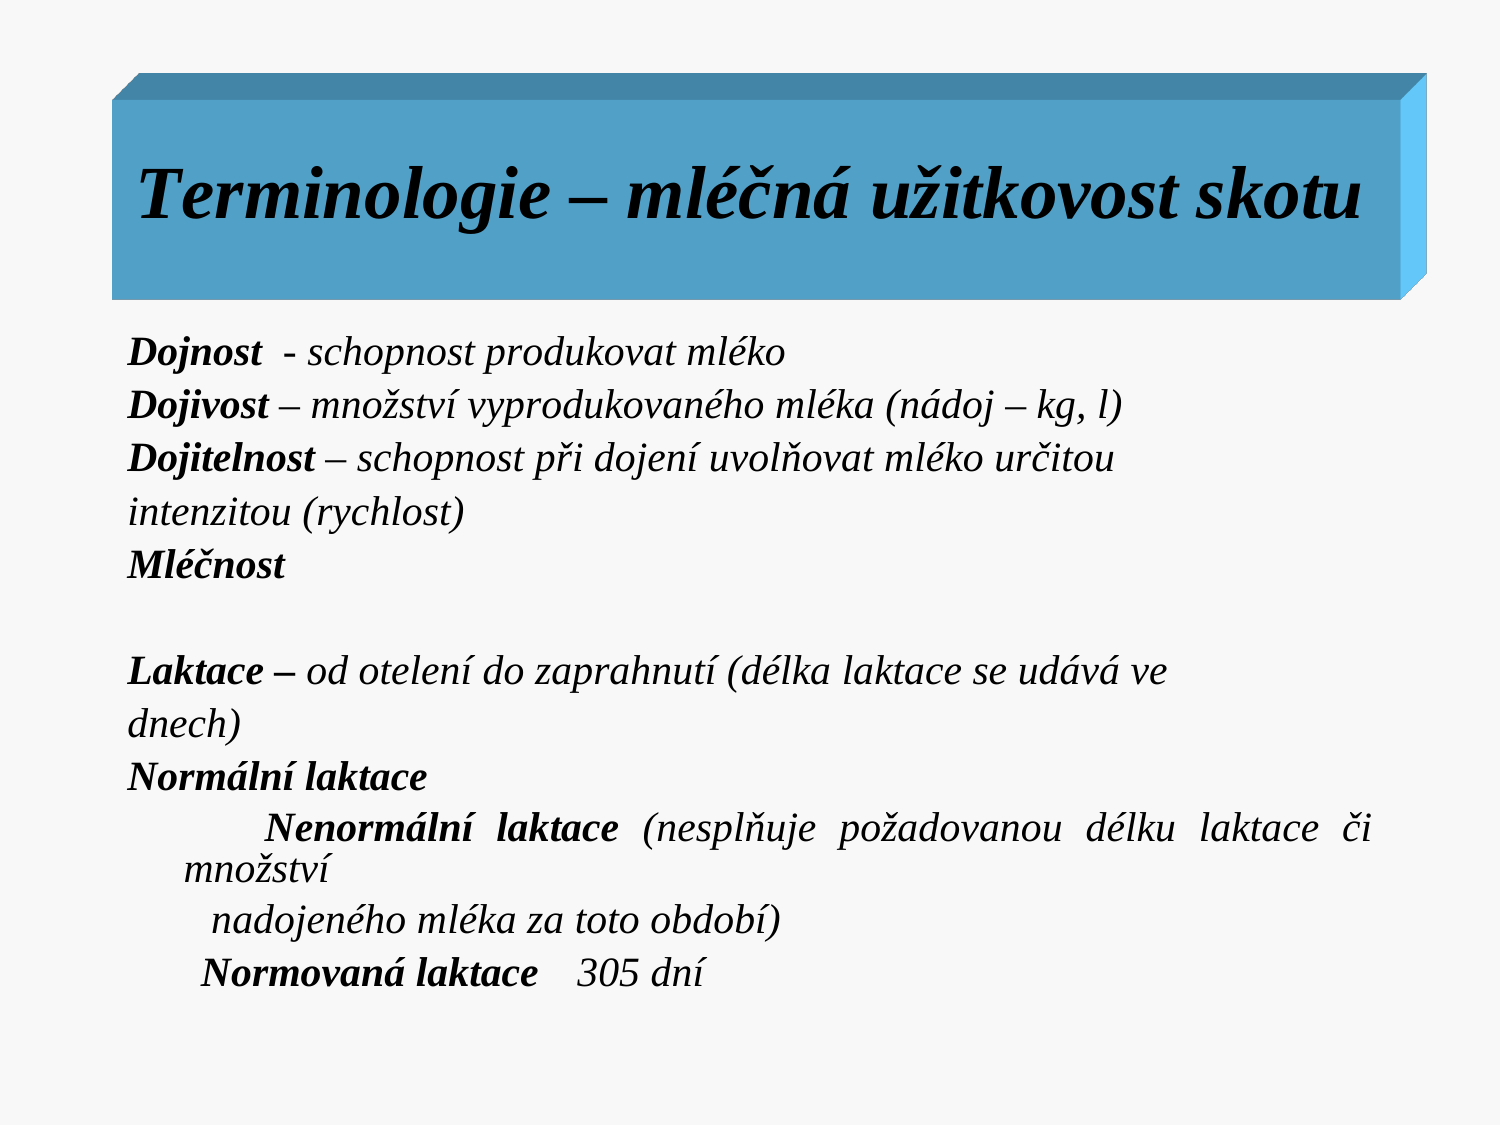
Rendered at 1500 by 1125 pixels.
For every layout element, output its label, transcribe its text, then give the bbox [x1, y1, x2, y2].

list Dojnost - schopnost produkovat mléko Dojivost – množství vyprodukovaného mléka (nádoj – kg, l) Dojitelnost – schopnost při dojení uvolňovat mléko určitou intenzitou (rychlost) Mléčnost Laktace – od otelení do zaprahnutí (délka laktace se udává ve dnech) Normální laktace Nenormální laktace (nesplňuje požadovanou délku laktace či množství nadojeného mléka za toto období) Normovaná laktace 305 dní [112, 324, 1388, 1048]
text_box [112, 73, 1426, 299]
title Terminologie – mléčná užitkovost skotu [112, 96, 1388, 292]
